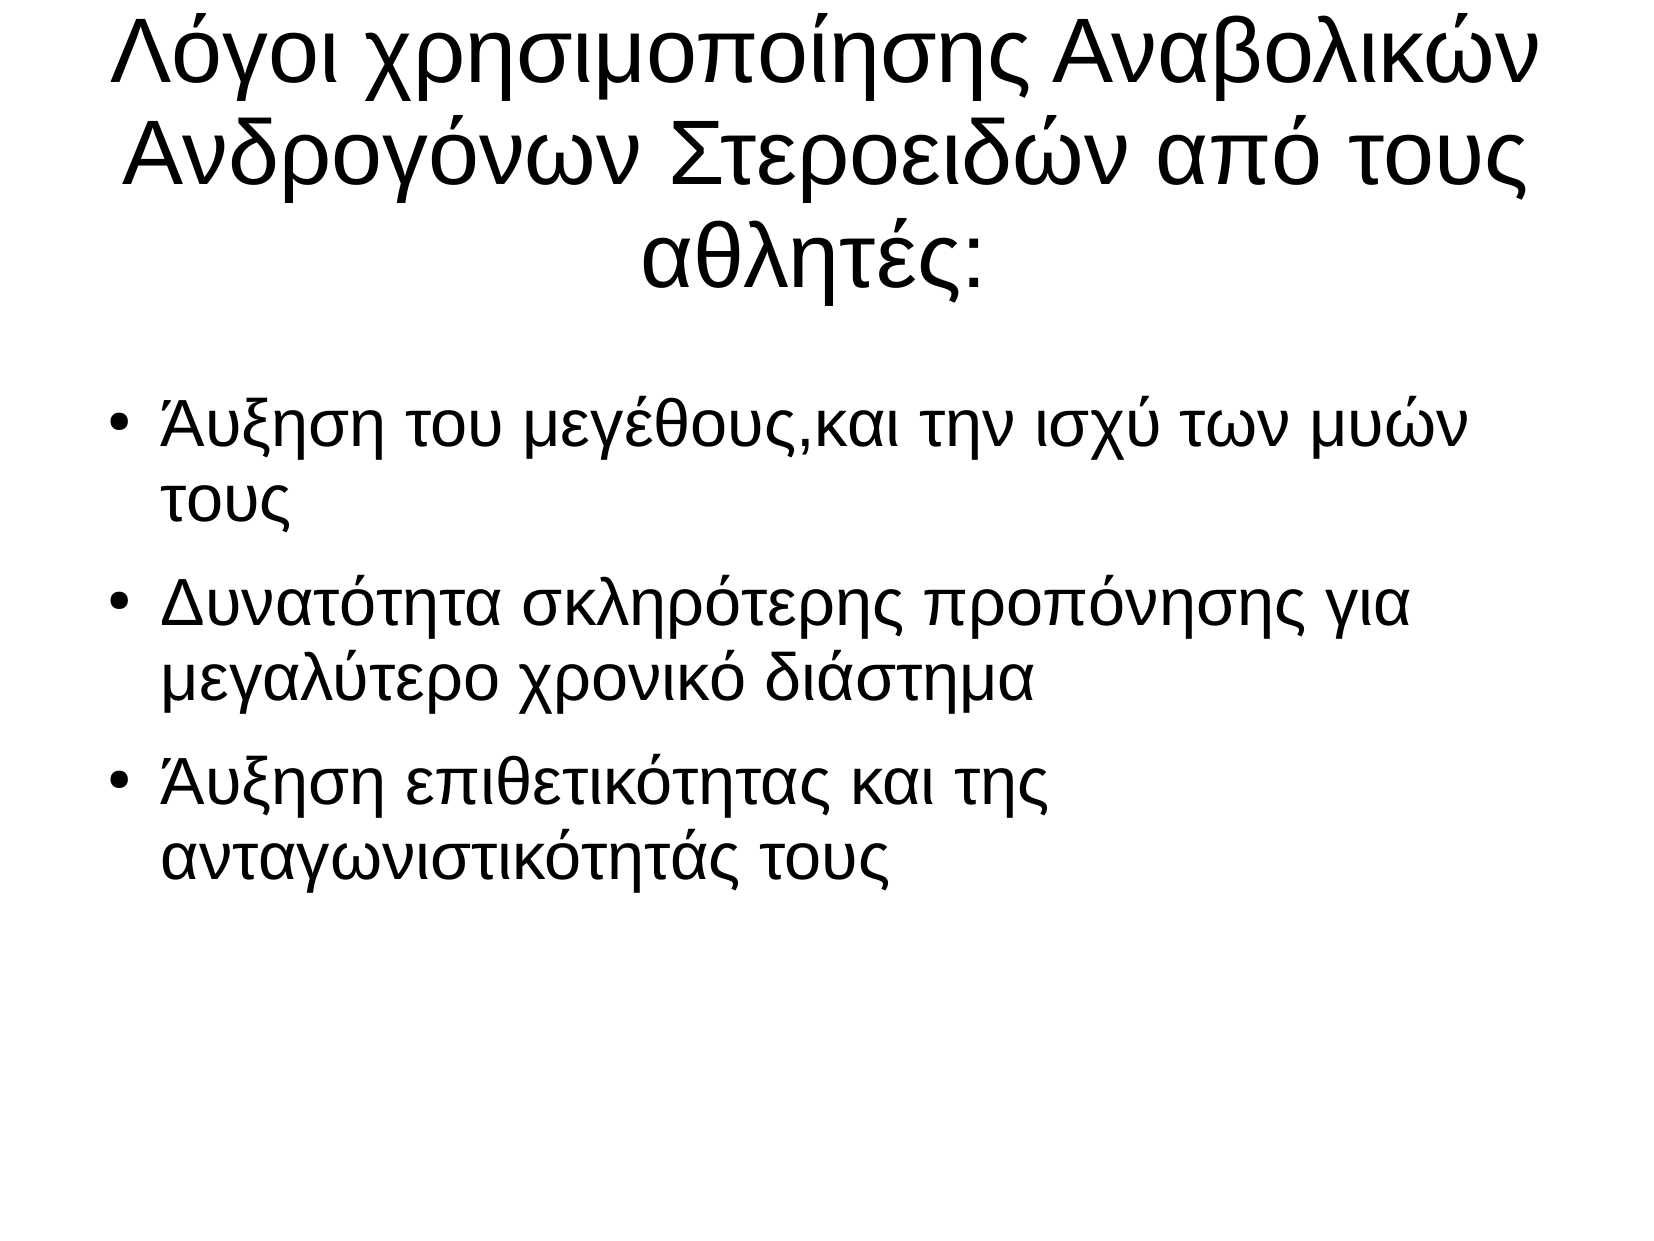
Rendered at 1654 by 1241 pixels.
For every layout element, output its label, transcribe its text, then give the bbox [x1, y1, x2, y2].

list Άυξηση του μεγέθους,και την ισχύ των μυών τους Δυνατότητα σκληρότερης προπόνησης για μεγαλύτερο χρονικό διάστημα Άυξηση επιθετικότητας και της ανταγωνιστικότητάς τους [89, 386, 1579, 1205]
title Λόγοι χρησιμοποίησης Αναβολικών Ανδρογόνων Στεροειδών από τους αθλητές: [82, 0, 1571, 307]
